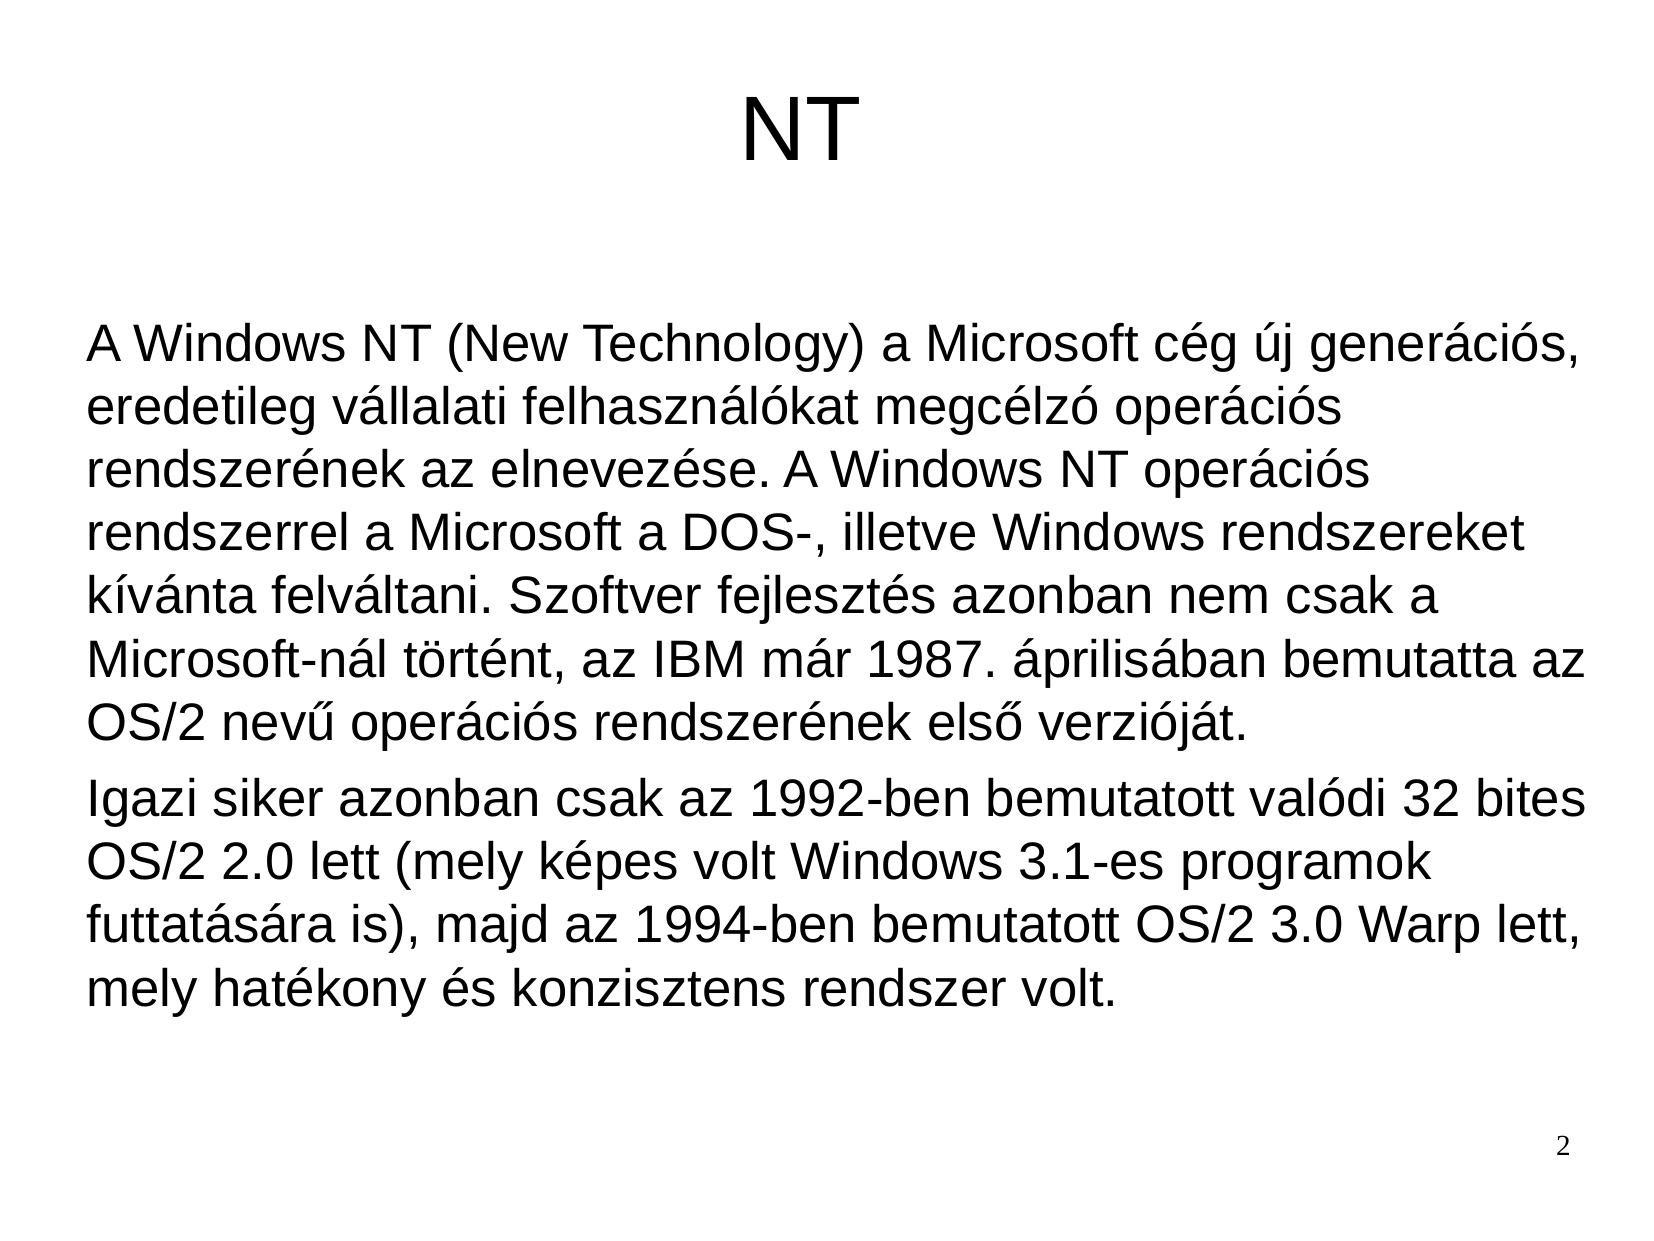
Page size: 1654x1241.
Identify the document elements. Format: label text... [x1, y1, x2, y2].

title NT [110, 20, 1517, 228]
list A Windows NT (New Technology) a Microsoft cég új generációs, eredetileg vállalati felhasználókat megcélzó operációs rendszerének az elnevezése. A Windows NT operációs rendszerrel a Microsoft a DOS-, illetve Windows rendszereket kívánta felváltani. Szoftver fejlesztés azonban nem csak a Microsoft-nál történt, az IBM már 1987. áprilisában bemutatta az OS/2 nevű operációs rendszerének első verzióját. Igazi siker azonban csak az 1992-ben bemutatott valódi 32 bites OS/2 2.0 lett (mely képes volt Windows 3.1-es programok futtatására is), majd az 1994-ben bemutatott OS/2 3.0 Warp lett, mely hatékony és konzisztens rendszer volt. [27, 300, 1630, 1033]
